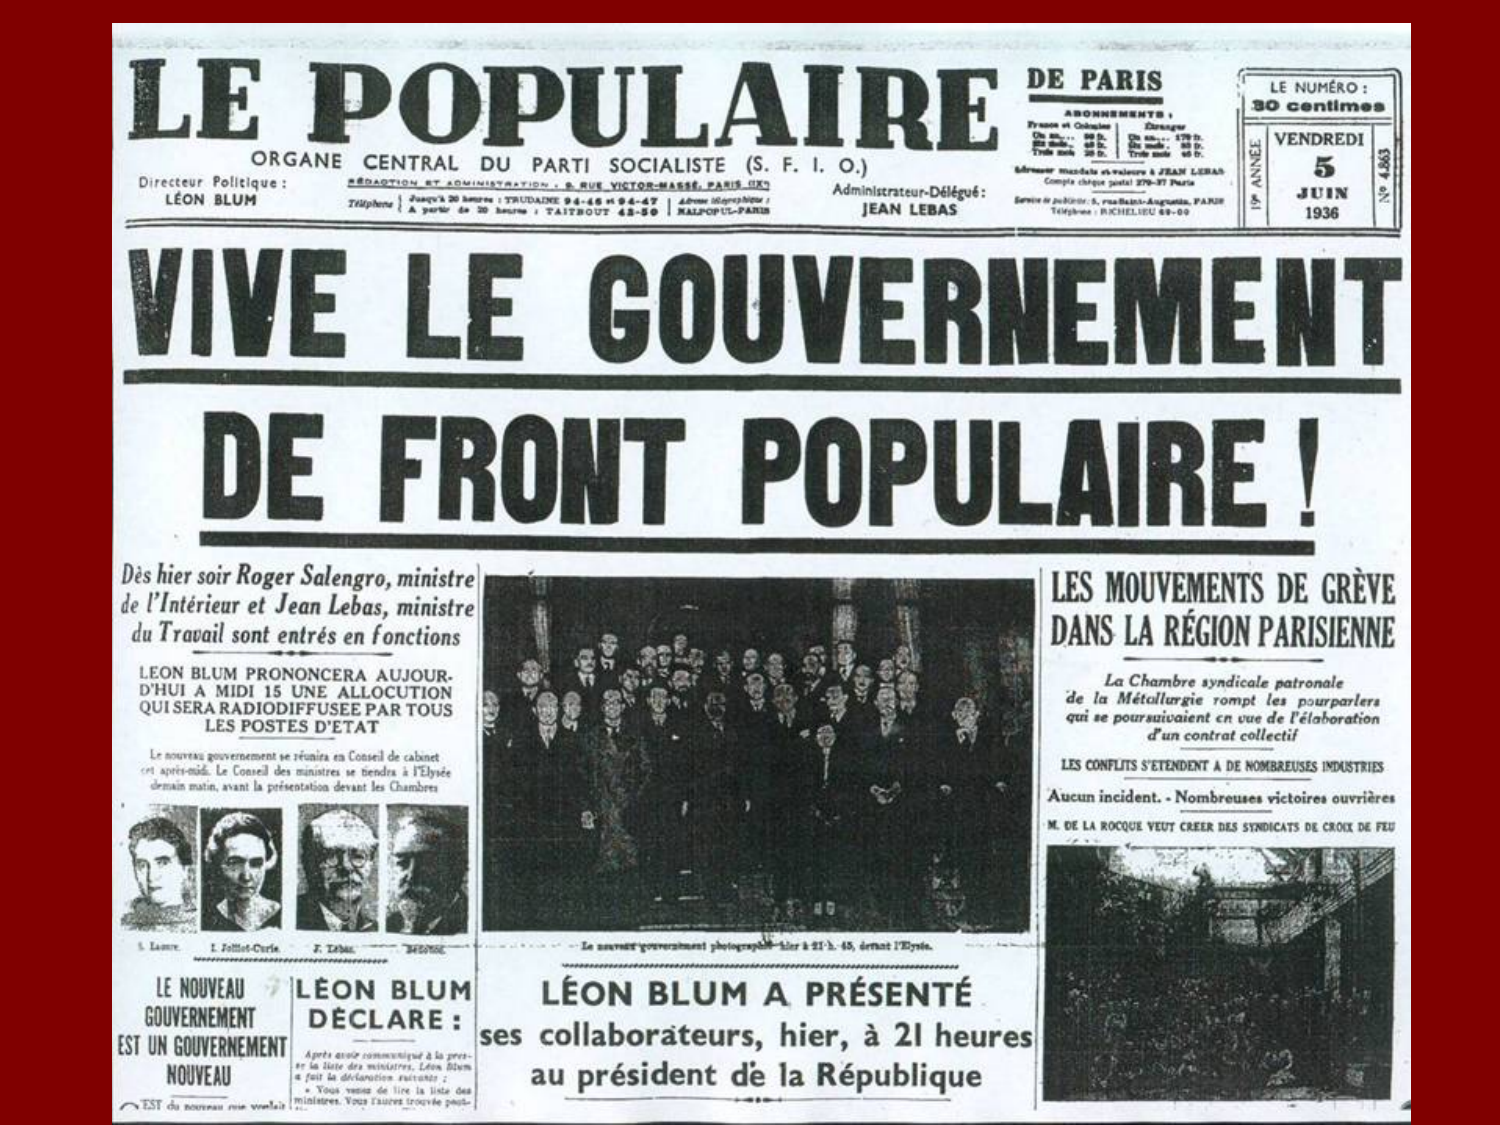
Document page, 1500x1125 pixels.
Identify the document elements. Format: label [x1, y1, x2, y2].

picture [112, 23, 1411, 1125]
